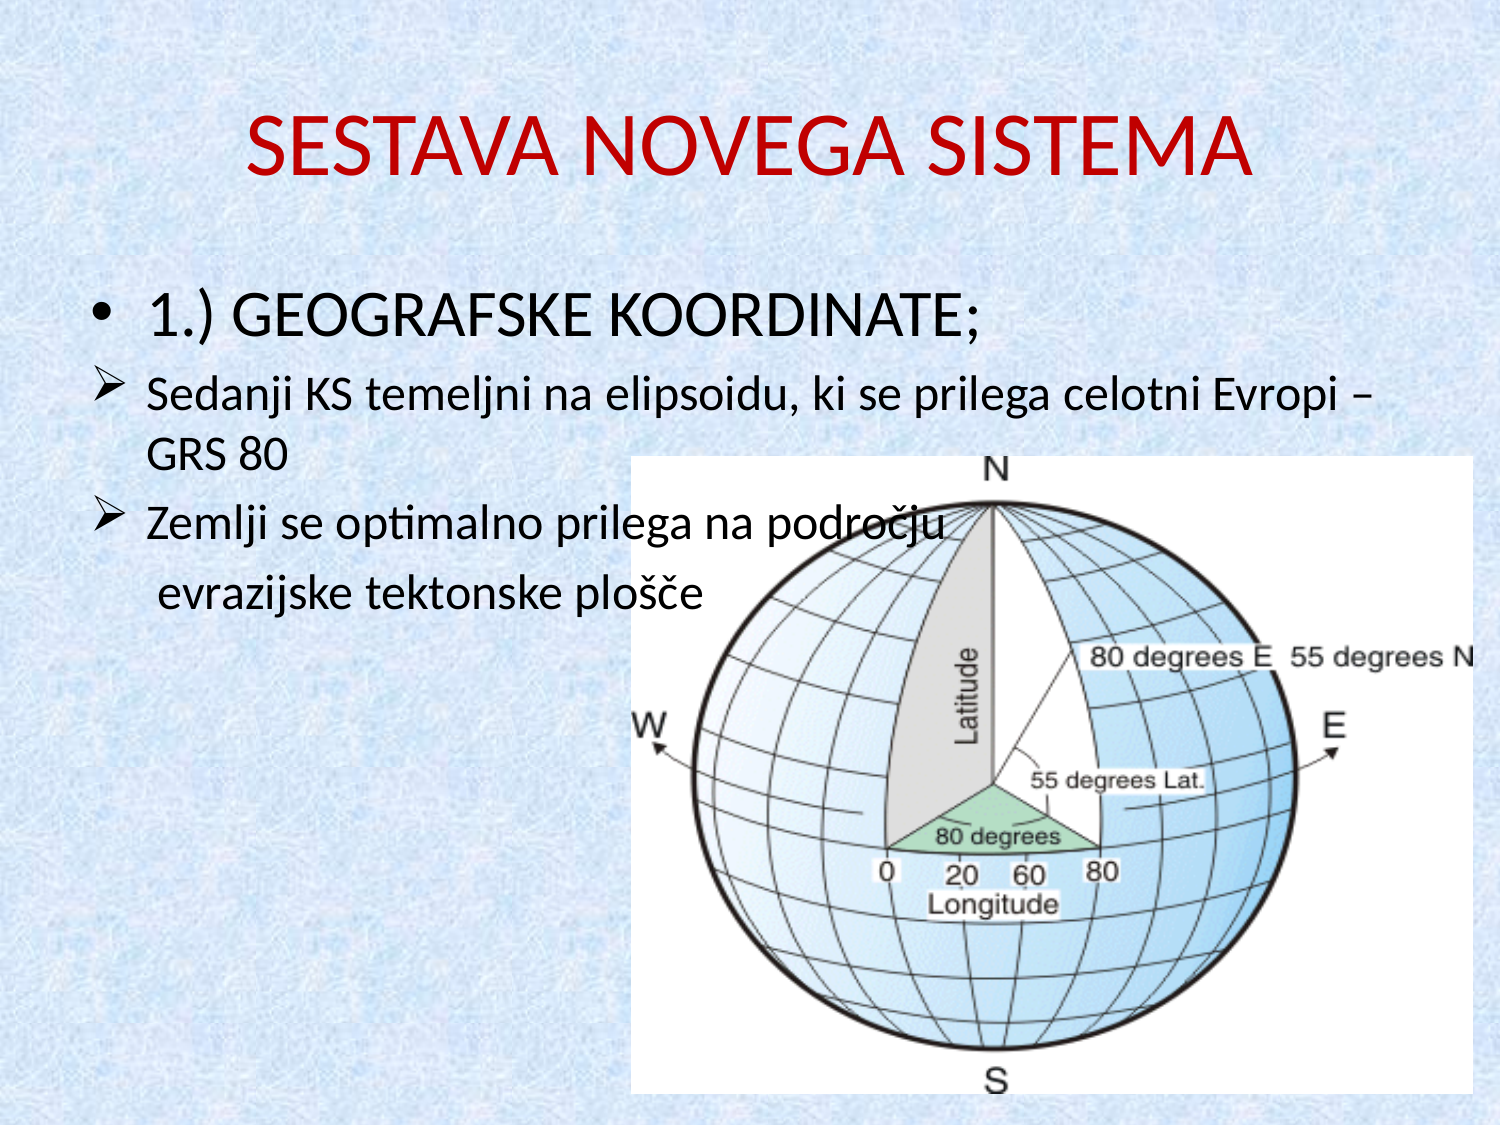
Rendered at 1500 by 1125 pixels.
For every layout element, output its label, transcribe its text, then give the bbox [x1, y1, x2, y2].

title SESTAVA NOVEGA SISTEMA [75, 45, 1425, 233]
picture [0, 0, 1500, 1125]
list 1.) GEOGRAFSKE KOORDINATE; Sedanji KS temeljni na elipsoidu, ki se prilega celotni Evropi – GRS 80 Zemlji se optimalno prilega na področju evrazijske tektonske plošče [75, 262, 1425, 1005]
